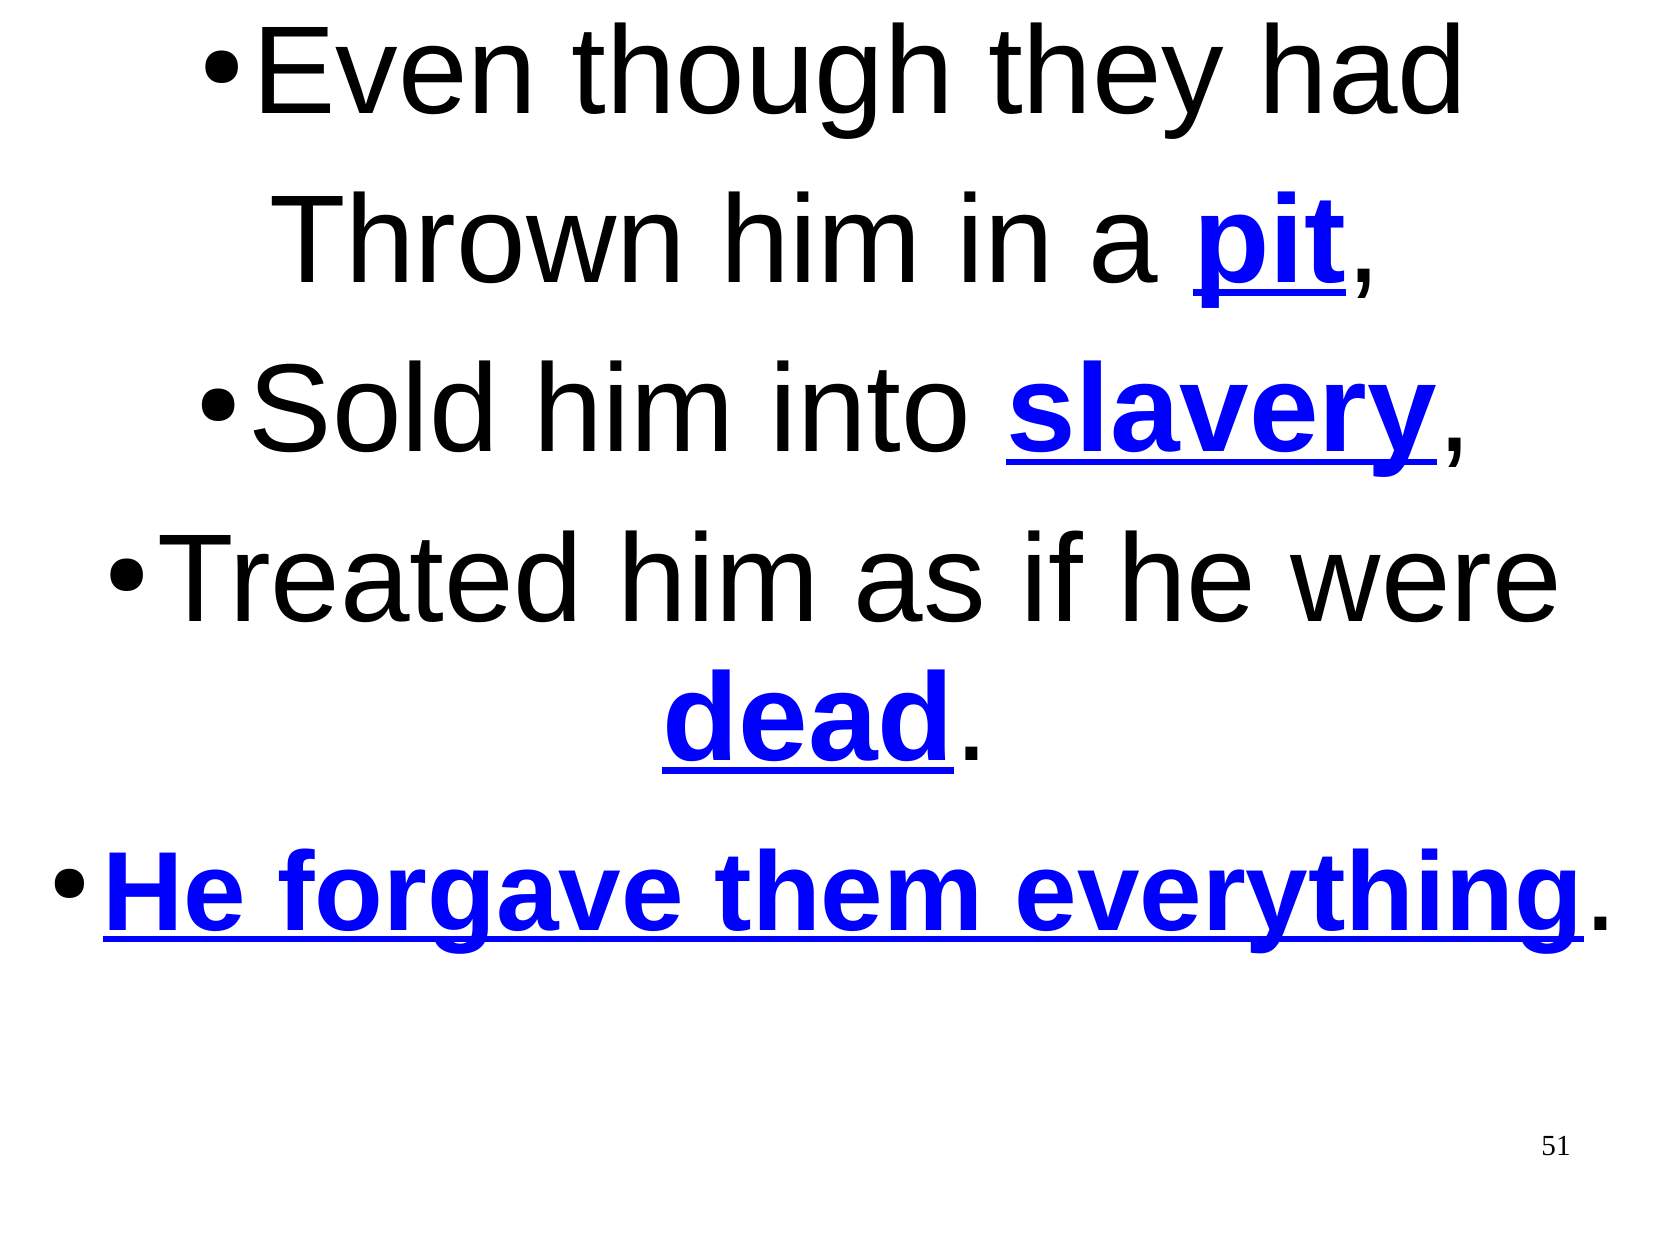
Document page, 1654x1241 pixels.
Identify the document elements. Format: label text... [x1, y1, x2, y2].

list Even though they had Thrown him in a pit, Sold him into slavery, Treated him as if he were dead. He forgave them everything. [0, 0, 1651, 1238]
